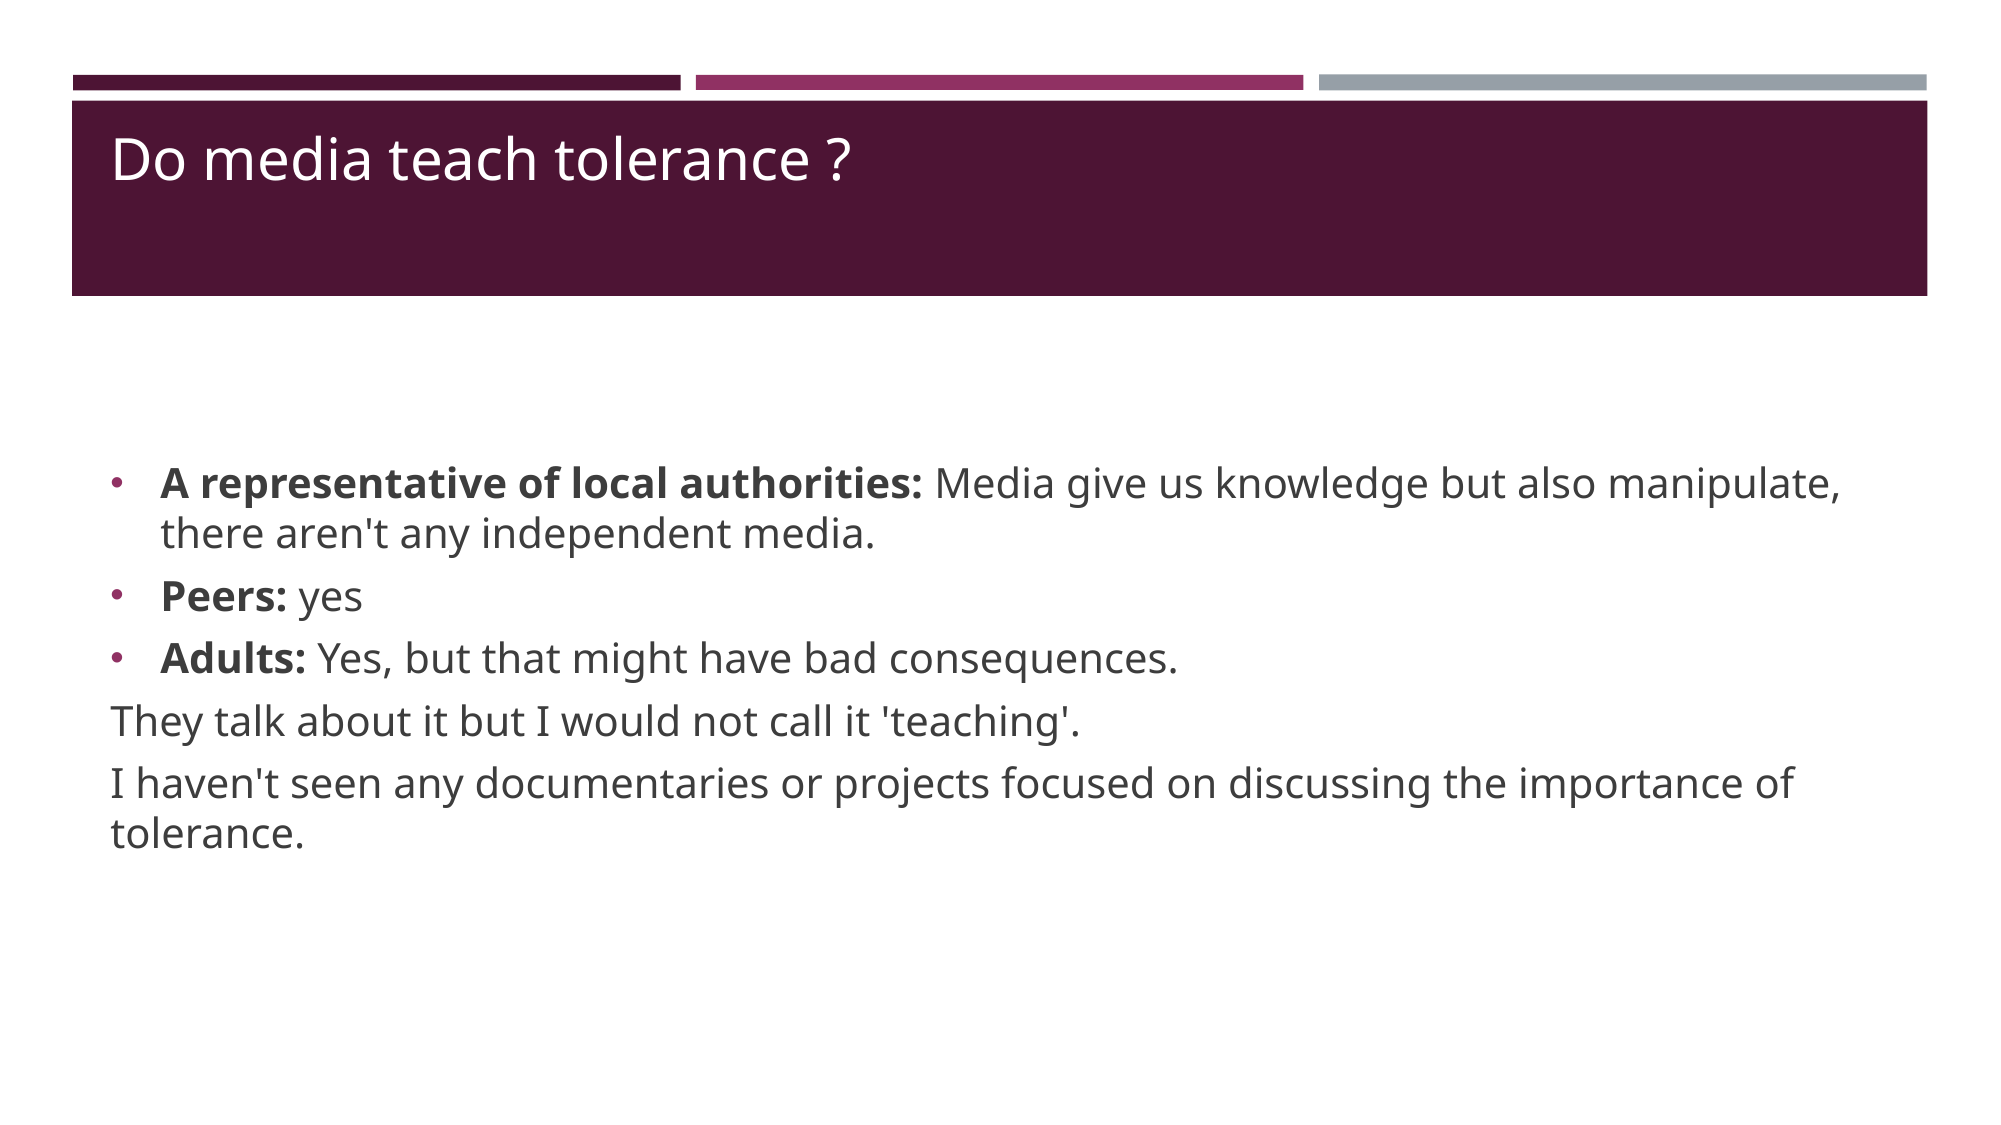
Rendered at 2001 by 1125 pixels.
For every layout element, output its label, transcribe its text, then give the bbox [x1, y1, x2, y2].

title Do media teach tolerance ? [95, 115, 1905, 282]
list A representative of local authorities: Media give us knowledge but also manipulate, there aren't any independent media. Peers: yes Adults: Yes, but that might have bad consequences. They talk about it but I would not call it 'teaching'. I haven't seen any documentaries or projects focused on discussing the importance of tolerance. [95, 355, 1905, 959]
